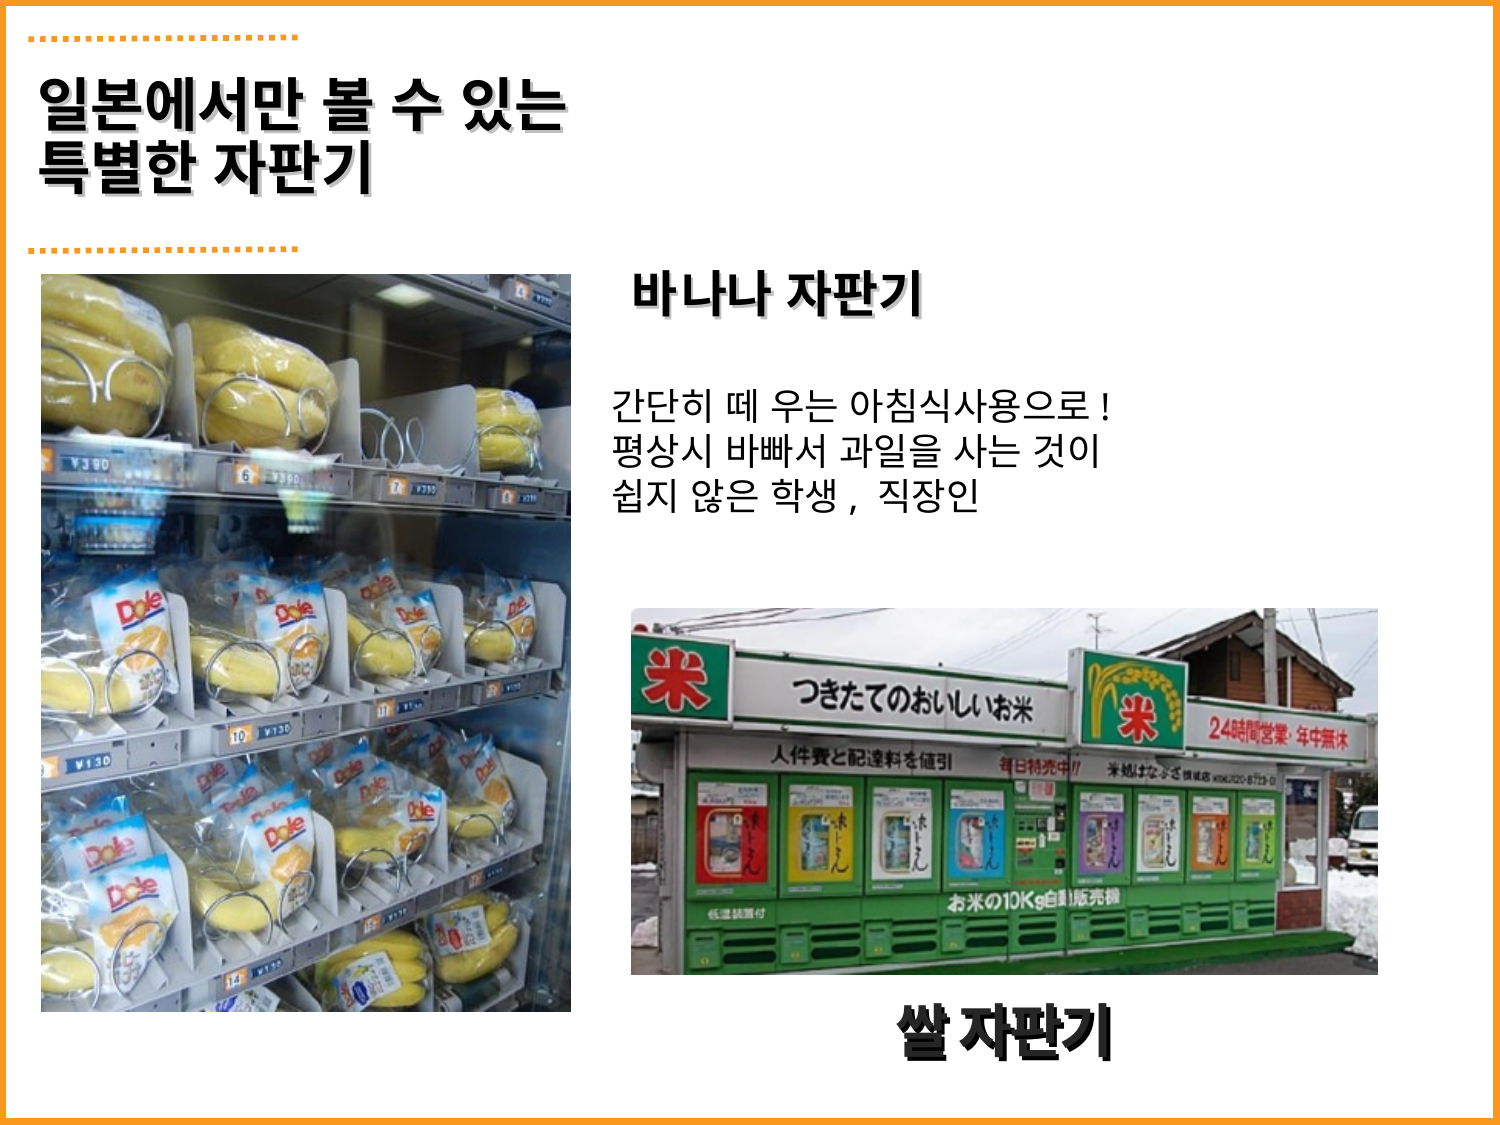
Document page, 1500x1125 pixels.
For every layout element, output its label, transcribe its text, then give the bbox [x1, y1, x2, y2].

picture [41, 275, 571, 1012]
text_box 일본에서만 볼 수 있는 특별한 자판기 [22, 68, 680, 209]
text_box 쌀 자판기 [834, 987, 1175, 1073]
text_box 바나나 자판기 간단히 떼 우는 아침식사용으로! 평상시 바빠서 과일을 사는 것이 쉽지 않은 학생, 직장인 [596, 255, 1193, 675]
picture [631, 608, 1378, 975]
